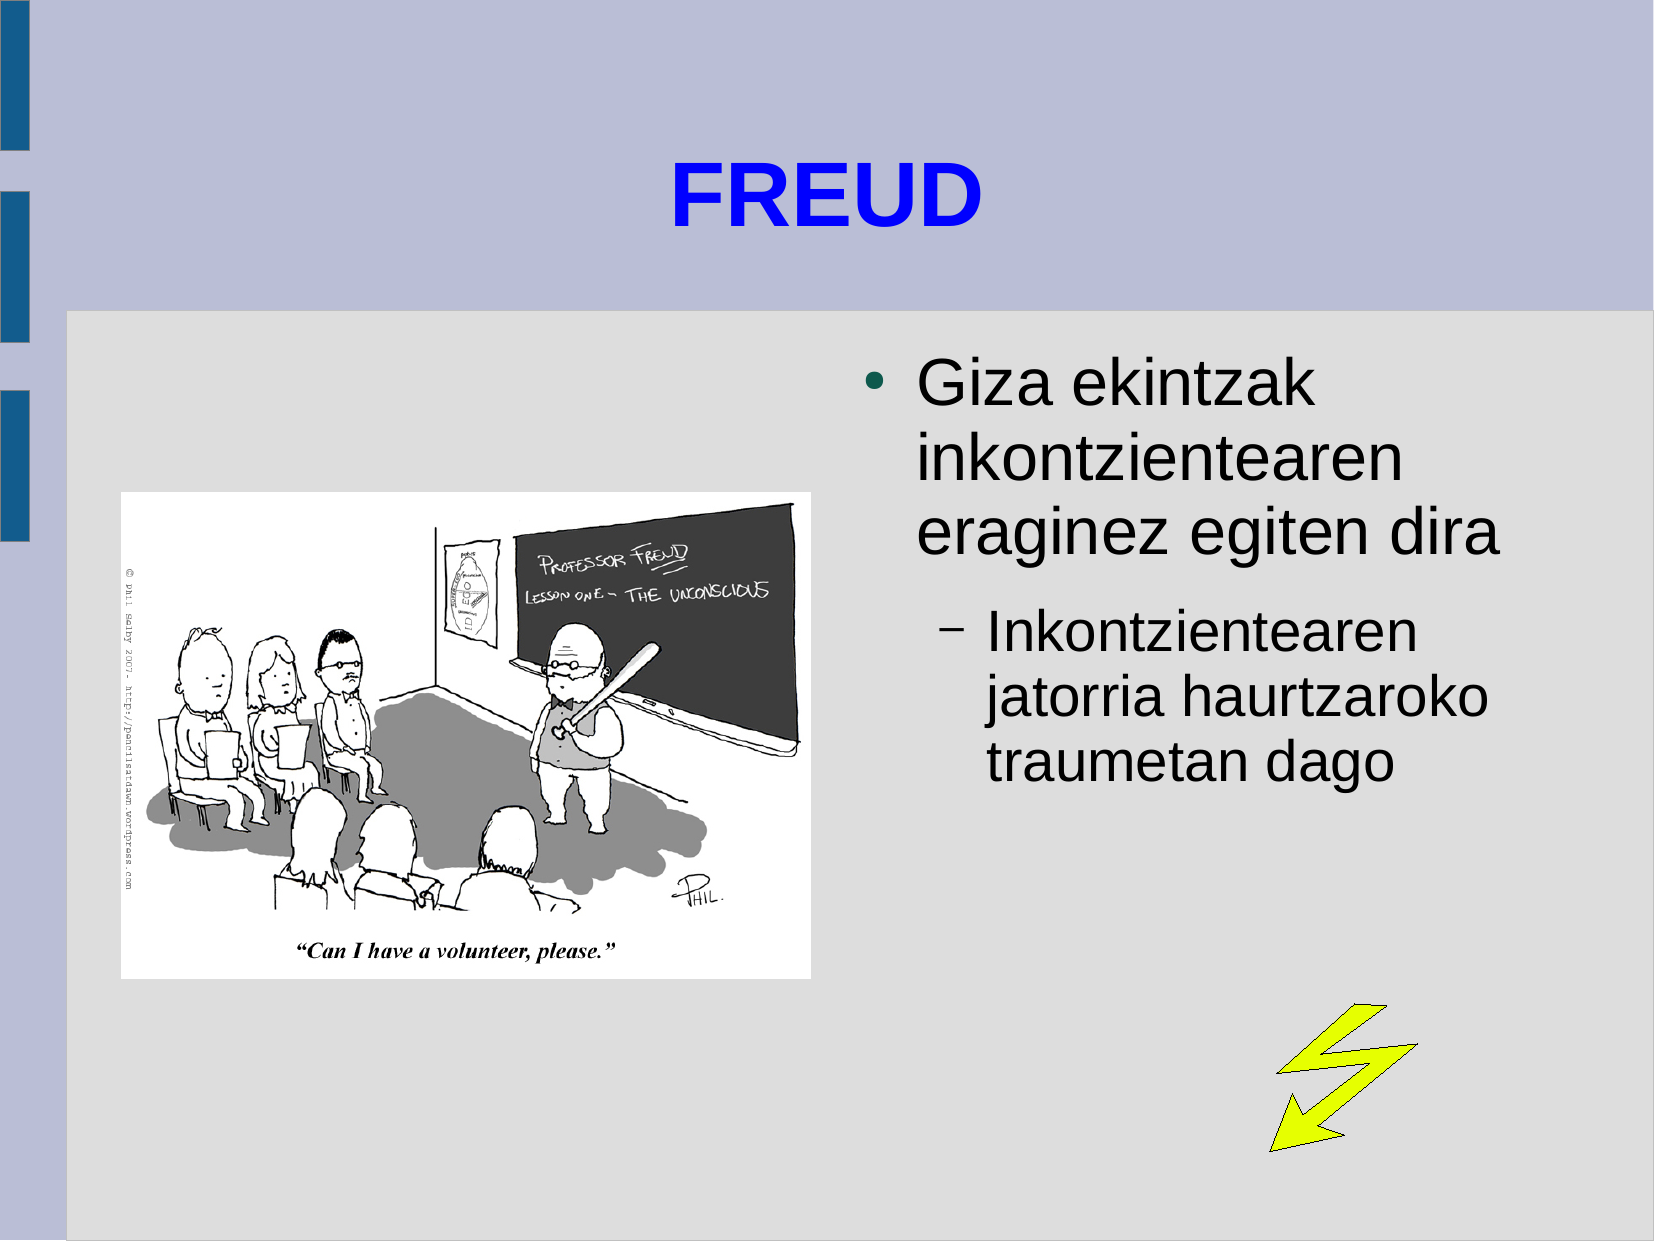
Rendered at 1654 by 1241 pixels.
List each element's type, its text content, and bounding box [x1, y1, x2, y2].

title FREUD [121, 91, 1534, 299]
text_box [1269, 1003, 1418, 1152]
picture [121, 492, 811, 979]
list Giza ekintzak inkontzientearen eraginez egiten dira Inkontzientearen jatorria haurtzaroko traumetan dago [845, 344, 1535, 1127]
